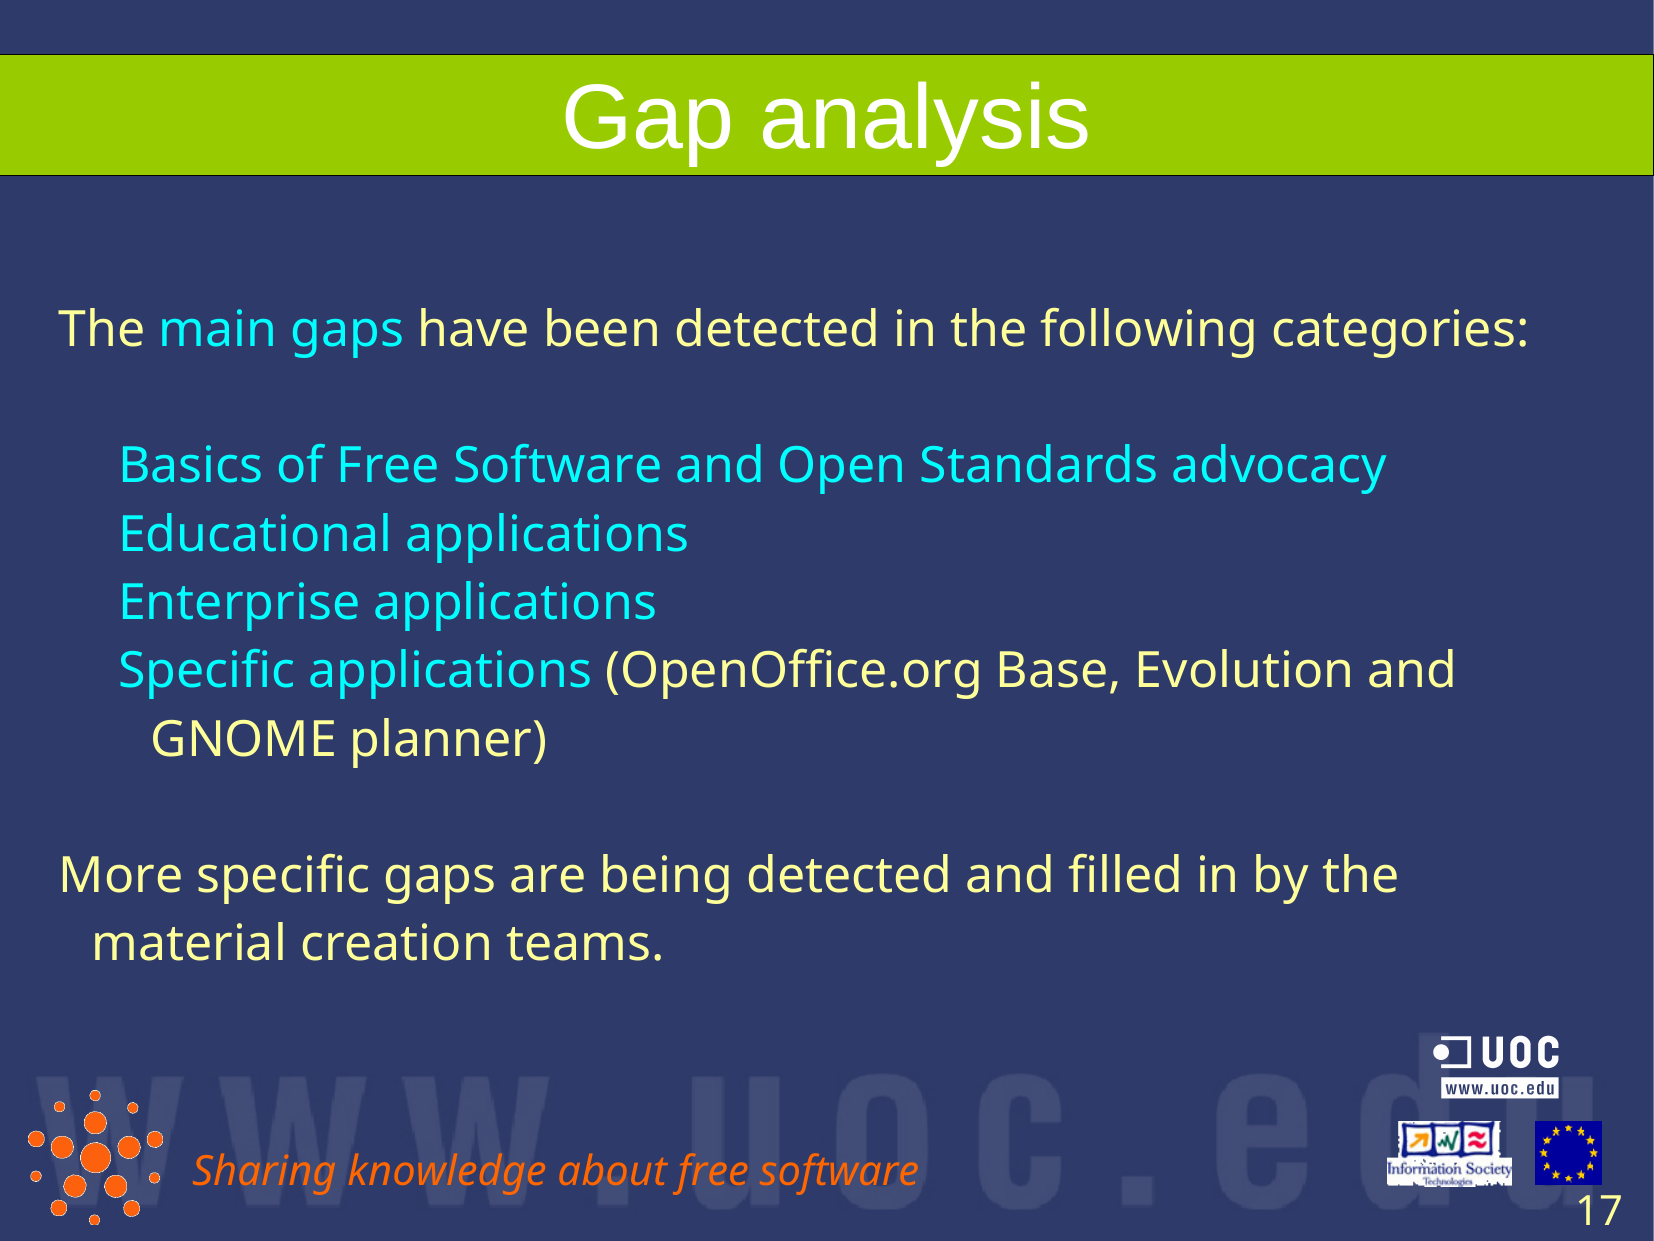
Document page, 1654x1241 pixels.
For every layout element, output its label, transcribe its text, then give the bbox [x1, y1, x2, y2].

picture [0, 176, 1654, 1241]
picture [0, 0, 1654, 54]
title Gap analysis [82, 48, 1571, 185]
text_box The main gaps have been detected in the following categories: Basics of Free Software and Open Standards advocacy Educational applications Enterprise applications Specific applications (OpenOffice.org Base, Evolution and GNOME planner) More specific gaps are being detected and filled in by the material creation teams. [59, 292, 1542, 913]
